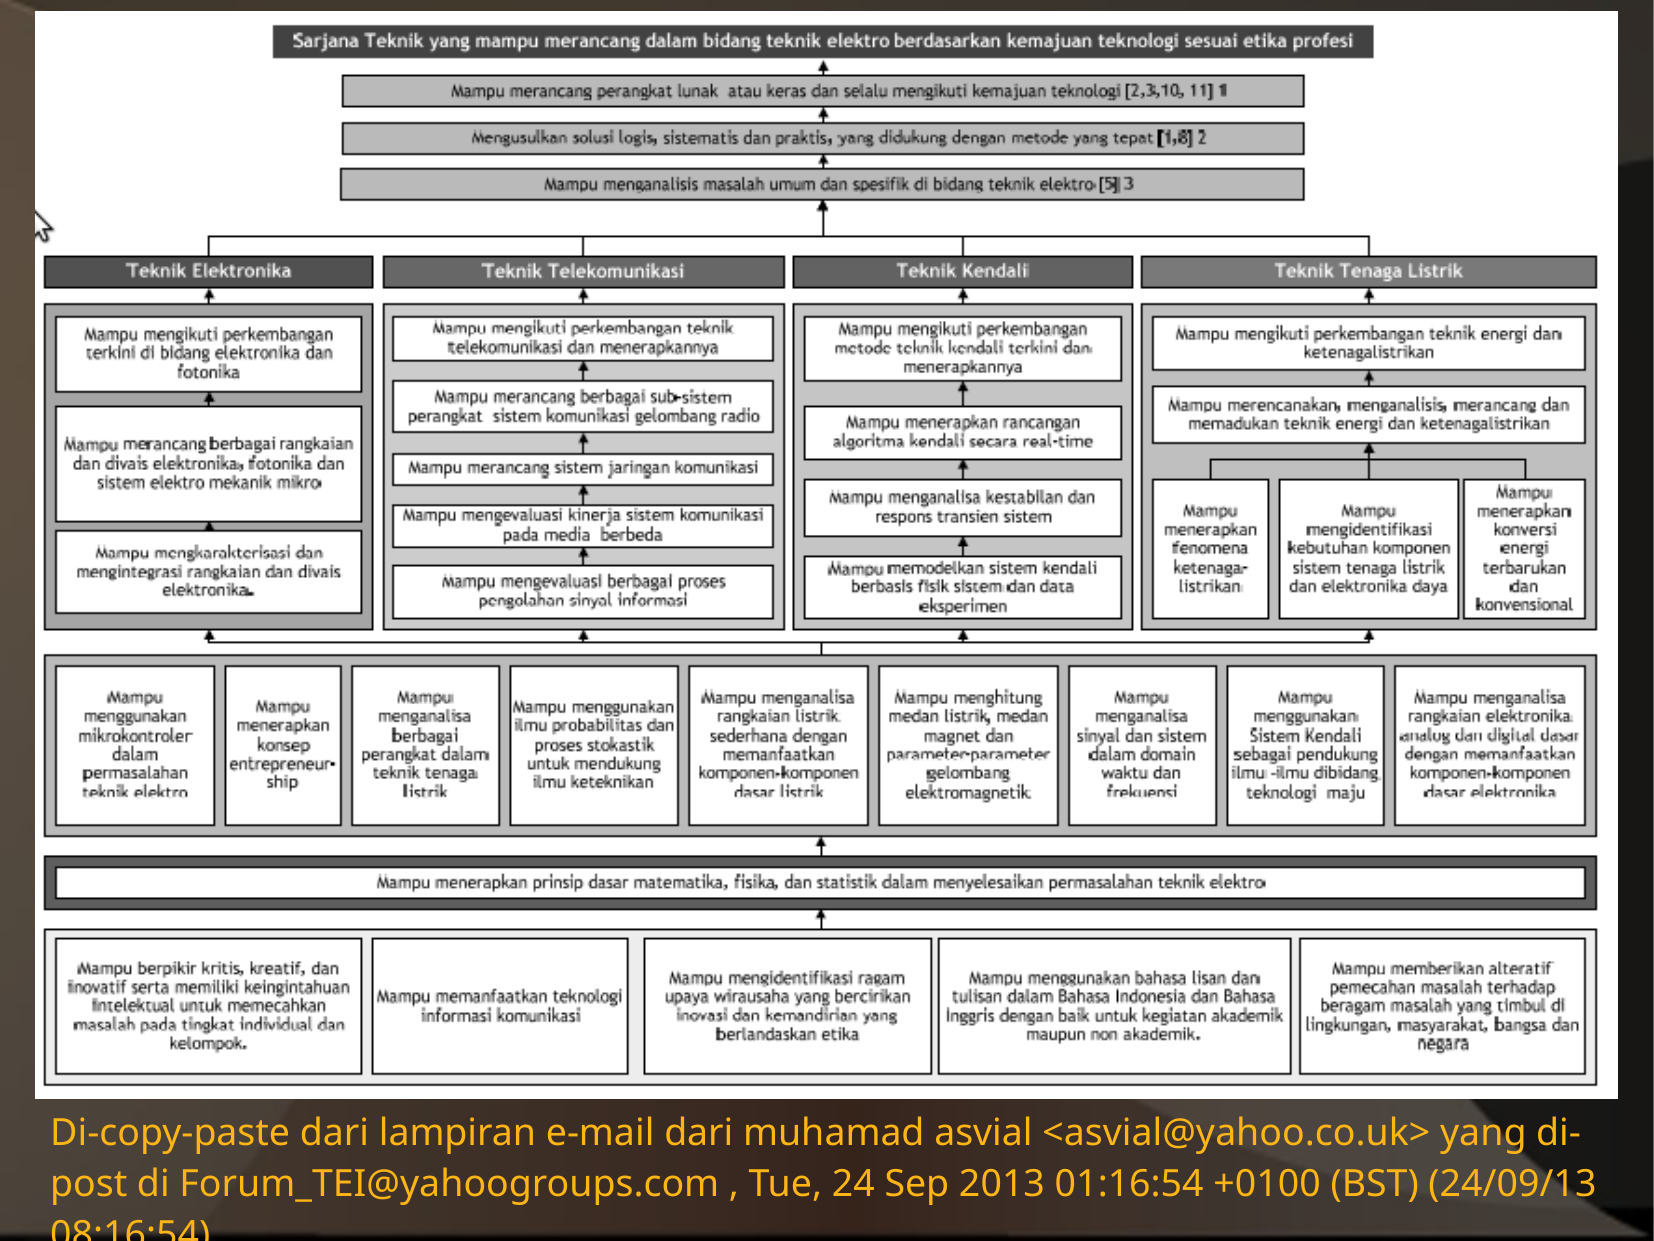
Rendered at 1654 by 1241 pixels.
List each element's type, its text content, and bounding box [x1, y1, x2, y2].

text_box Di-copy-paste dari lampiran e-mail dari muhamad asvial <asvial@yahoo.co.uk> yang di-post di Forum_TEI@yahoogroups.com , Tue, 24 Sep 2013 01:16:54 +0100 (BST) (24/09/13 08:16:54) [35, 1098, 1619, 1240]
picture [0, 0, 1654, 1241]
